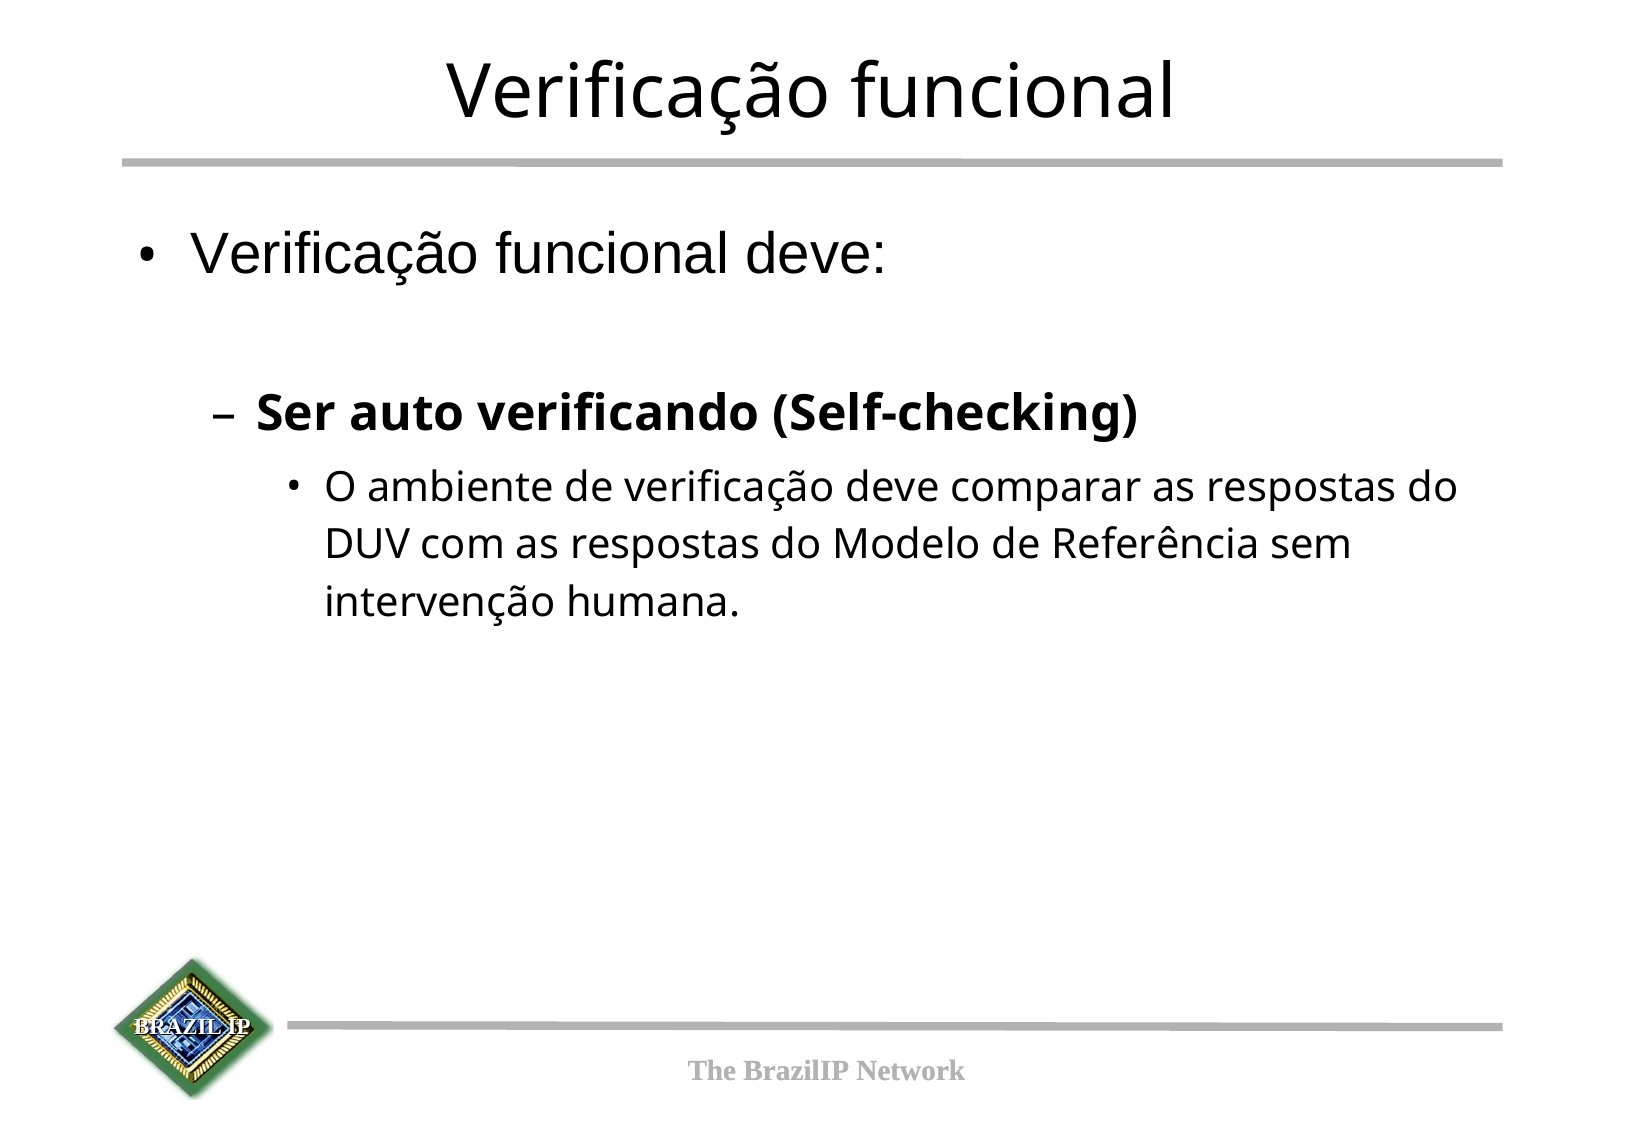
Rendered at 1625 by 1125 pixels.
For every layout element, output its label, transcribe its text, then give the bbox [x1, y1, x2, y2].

title Verificação funcional [121, 0, 1502, 191]
picture [108, 953, 274, 1100]
list Verificação funcional deve: Ser auto verificando (Self-checking)‏ O ambiente de verificação deve comparar as respostas do DUV com as respostas do Modelo de Referência sem intervenção humana. [121, 212, 1487, 943]
